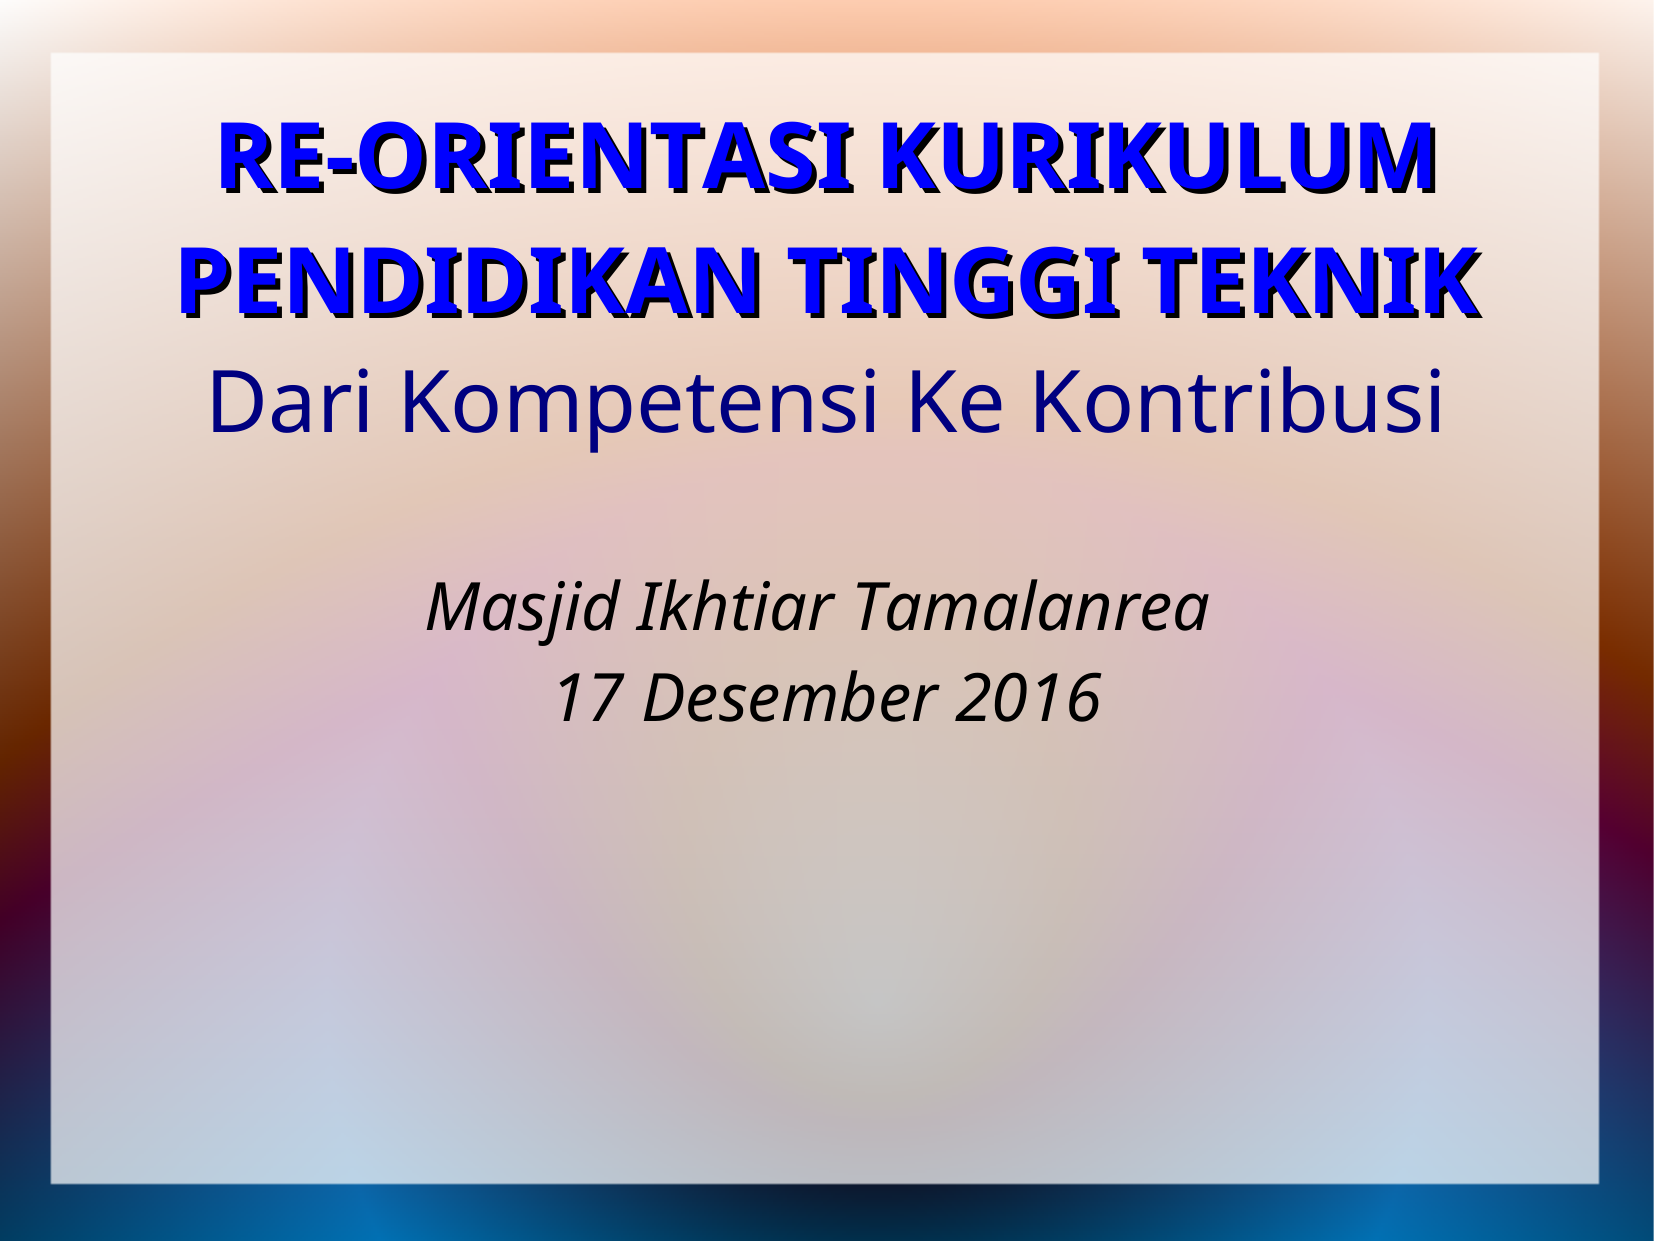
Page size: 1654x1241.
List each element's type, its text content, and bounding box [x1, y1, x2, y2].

subtitle Masjid Ikhtiar Tamalanrea 17 Desember 2016 [82, 290, 1571, 1010]
title RE-ORIENTASI KURIKULUM PENDIDIKAN TINGGI TEKNIK Dari Kompetensi Ke Kontribusi [82, 123, 1571, 290]
picture [0, 0, 1654, 1241]
